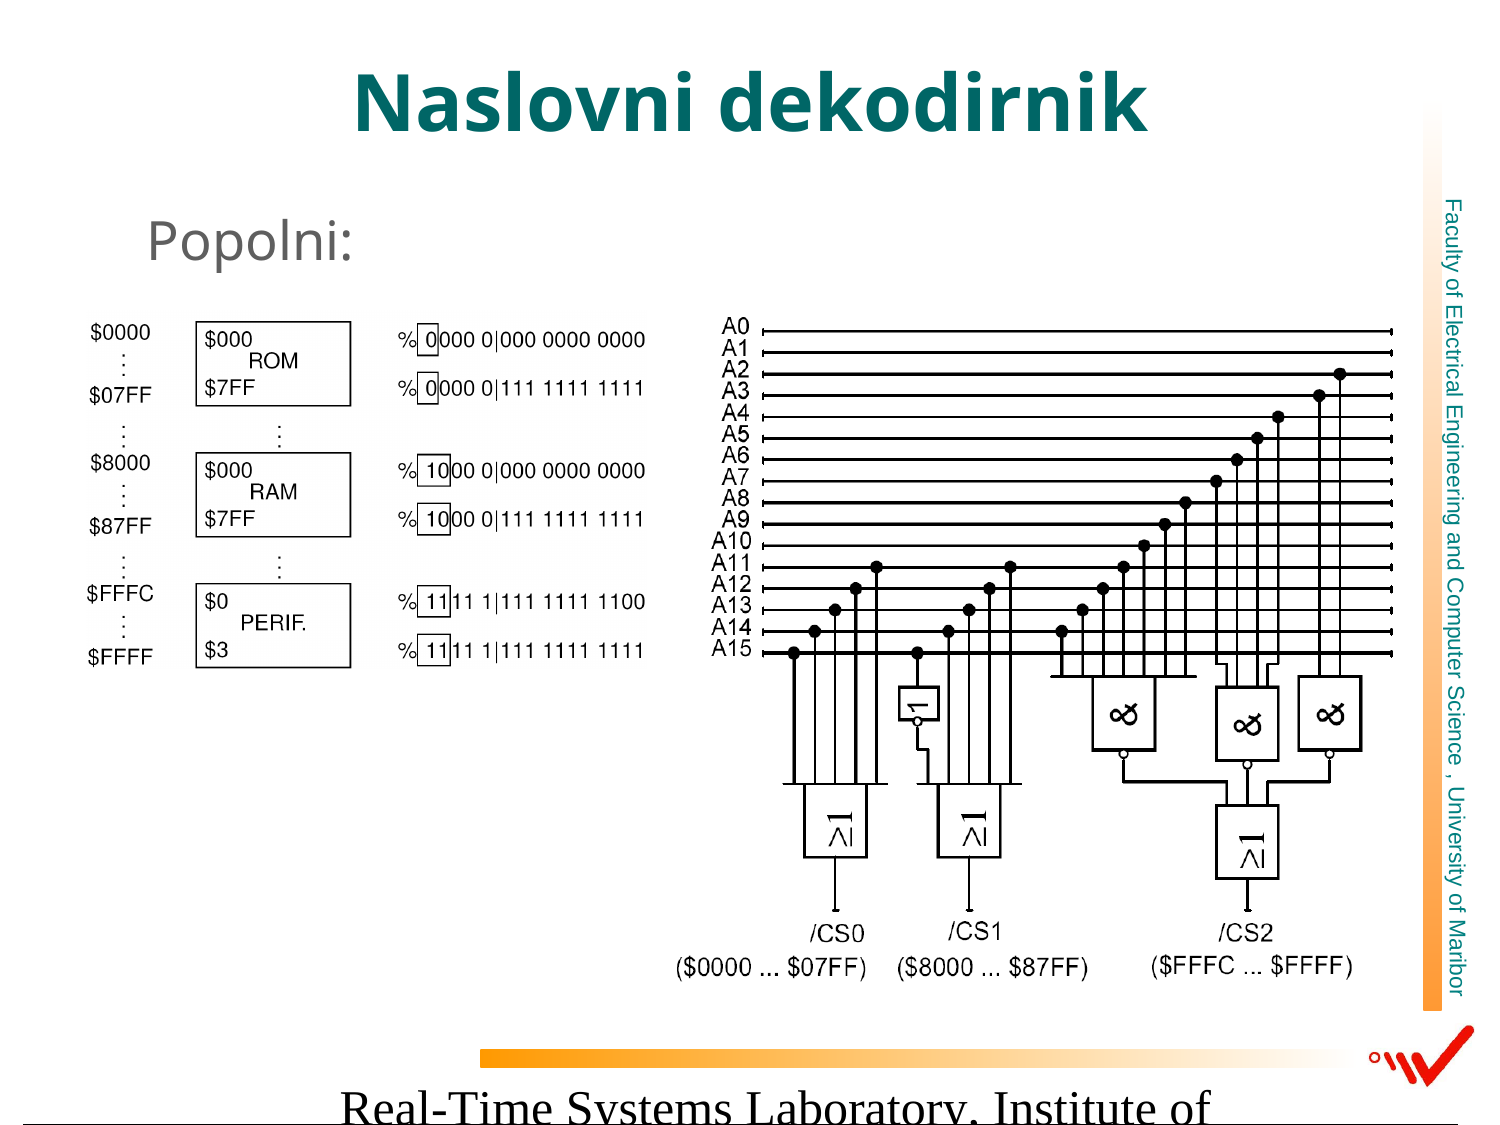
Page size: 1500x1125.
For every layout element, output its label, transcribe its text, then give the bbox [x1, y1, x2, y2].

title Naslovni dekodirnik [75, 45, 1426, 233]
picture [86, 310, 647, 670]
list Popolni: [104, 198, 767, 299]
picture [670, 302, 1402, 986]
